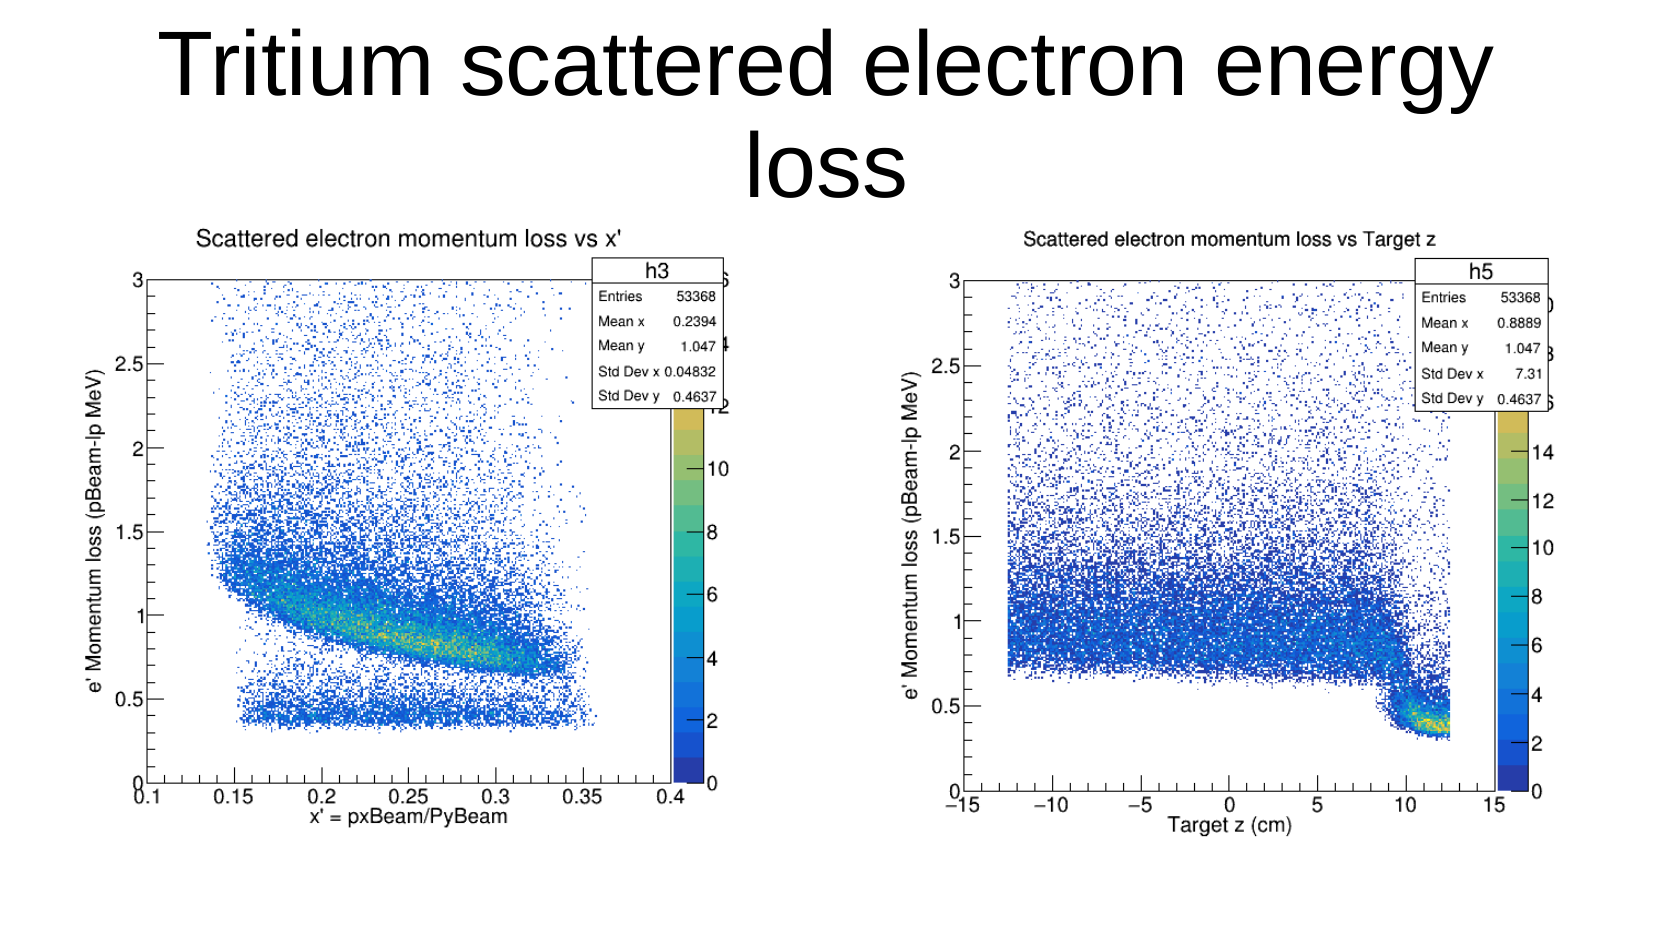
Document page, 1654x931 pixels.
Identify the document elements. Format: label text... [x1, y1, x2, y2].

picture [82, 217, 736, 846]
picture [898, 217, 1561, 856]
title Tritium scattered electron energy loss [82, 12, 1571, 218]
